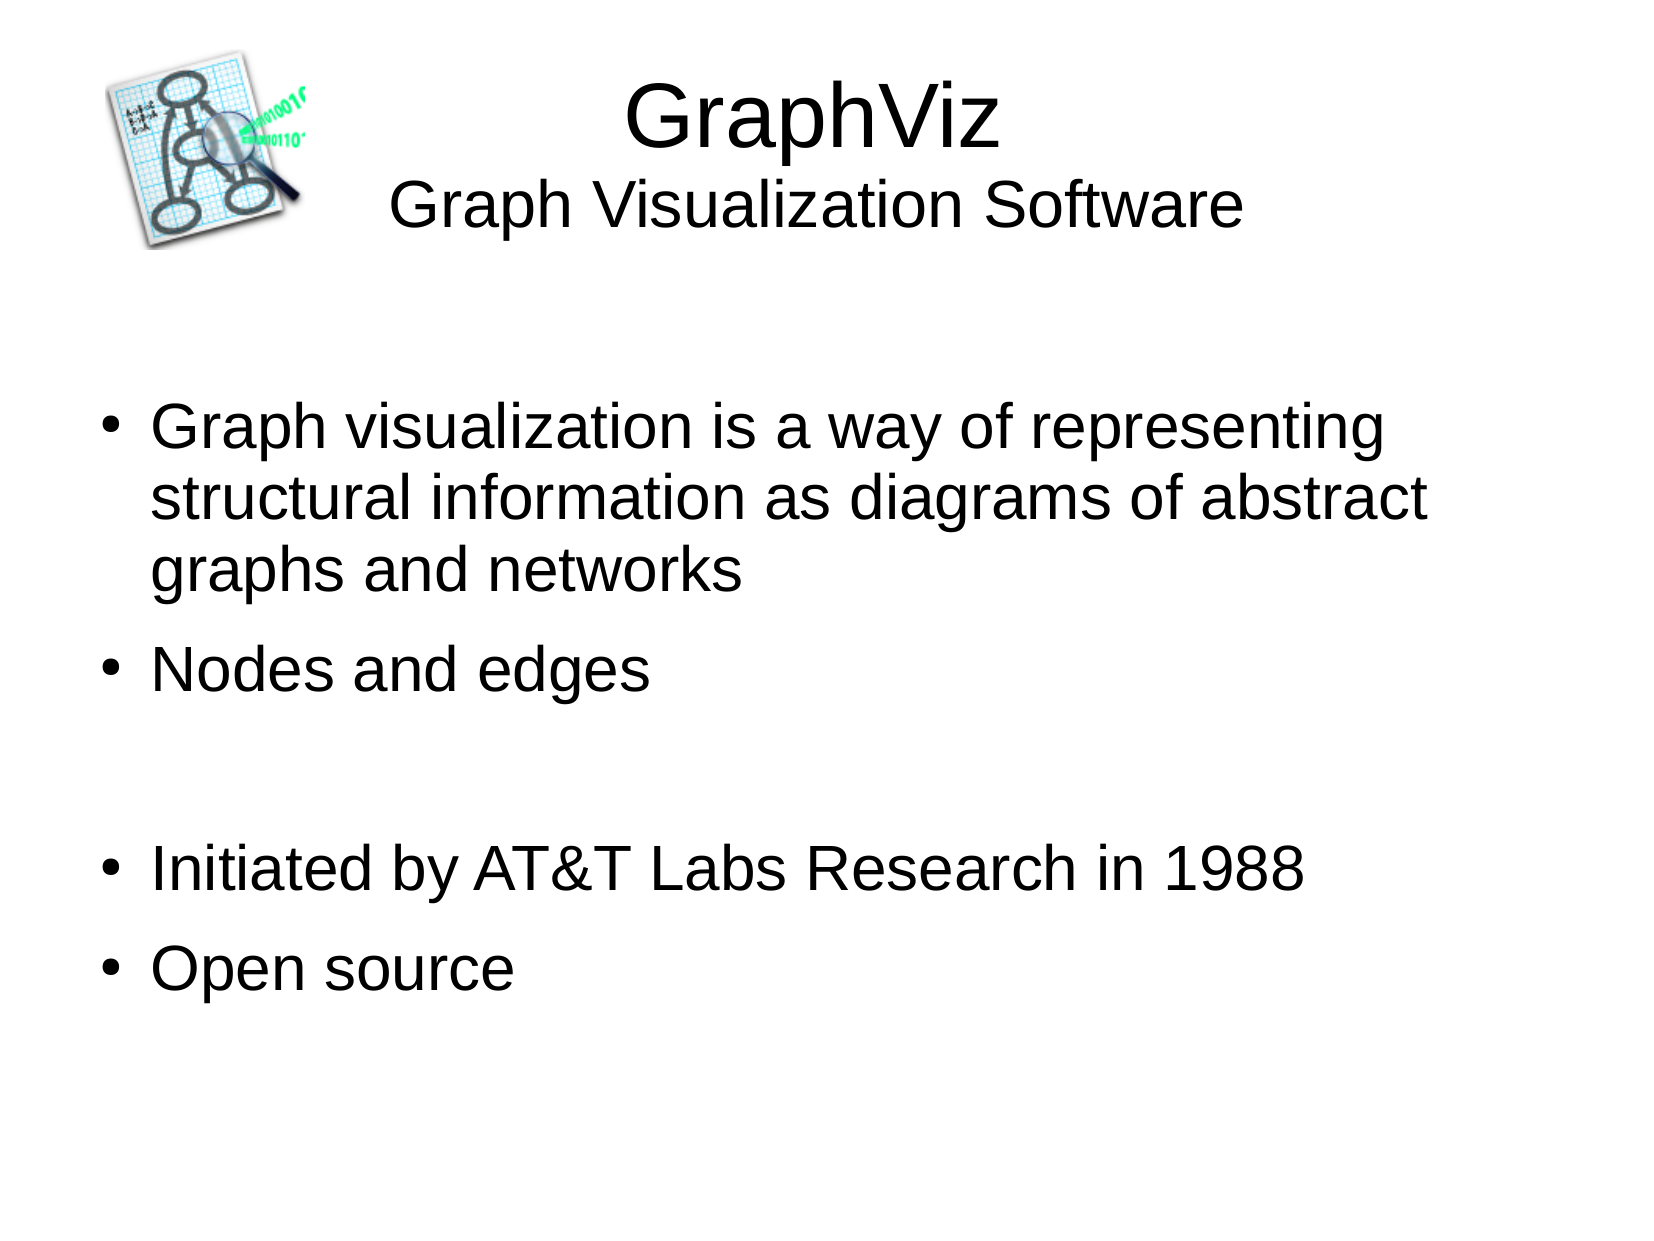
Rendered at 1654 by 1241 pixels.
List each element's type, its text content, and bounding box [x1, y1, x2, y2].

picture [105, 49, 305, 250]
title GraphViz Graph Visualization Software [82, 49, 1571, 257]
list Graph visualization is a way of representing structural information as diagrams of abstract graphs and networks Nodes and edges Initiated by AT&T Labs Research in 1988 Open source [82, 290, 1538, 1010]
